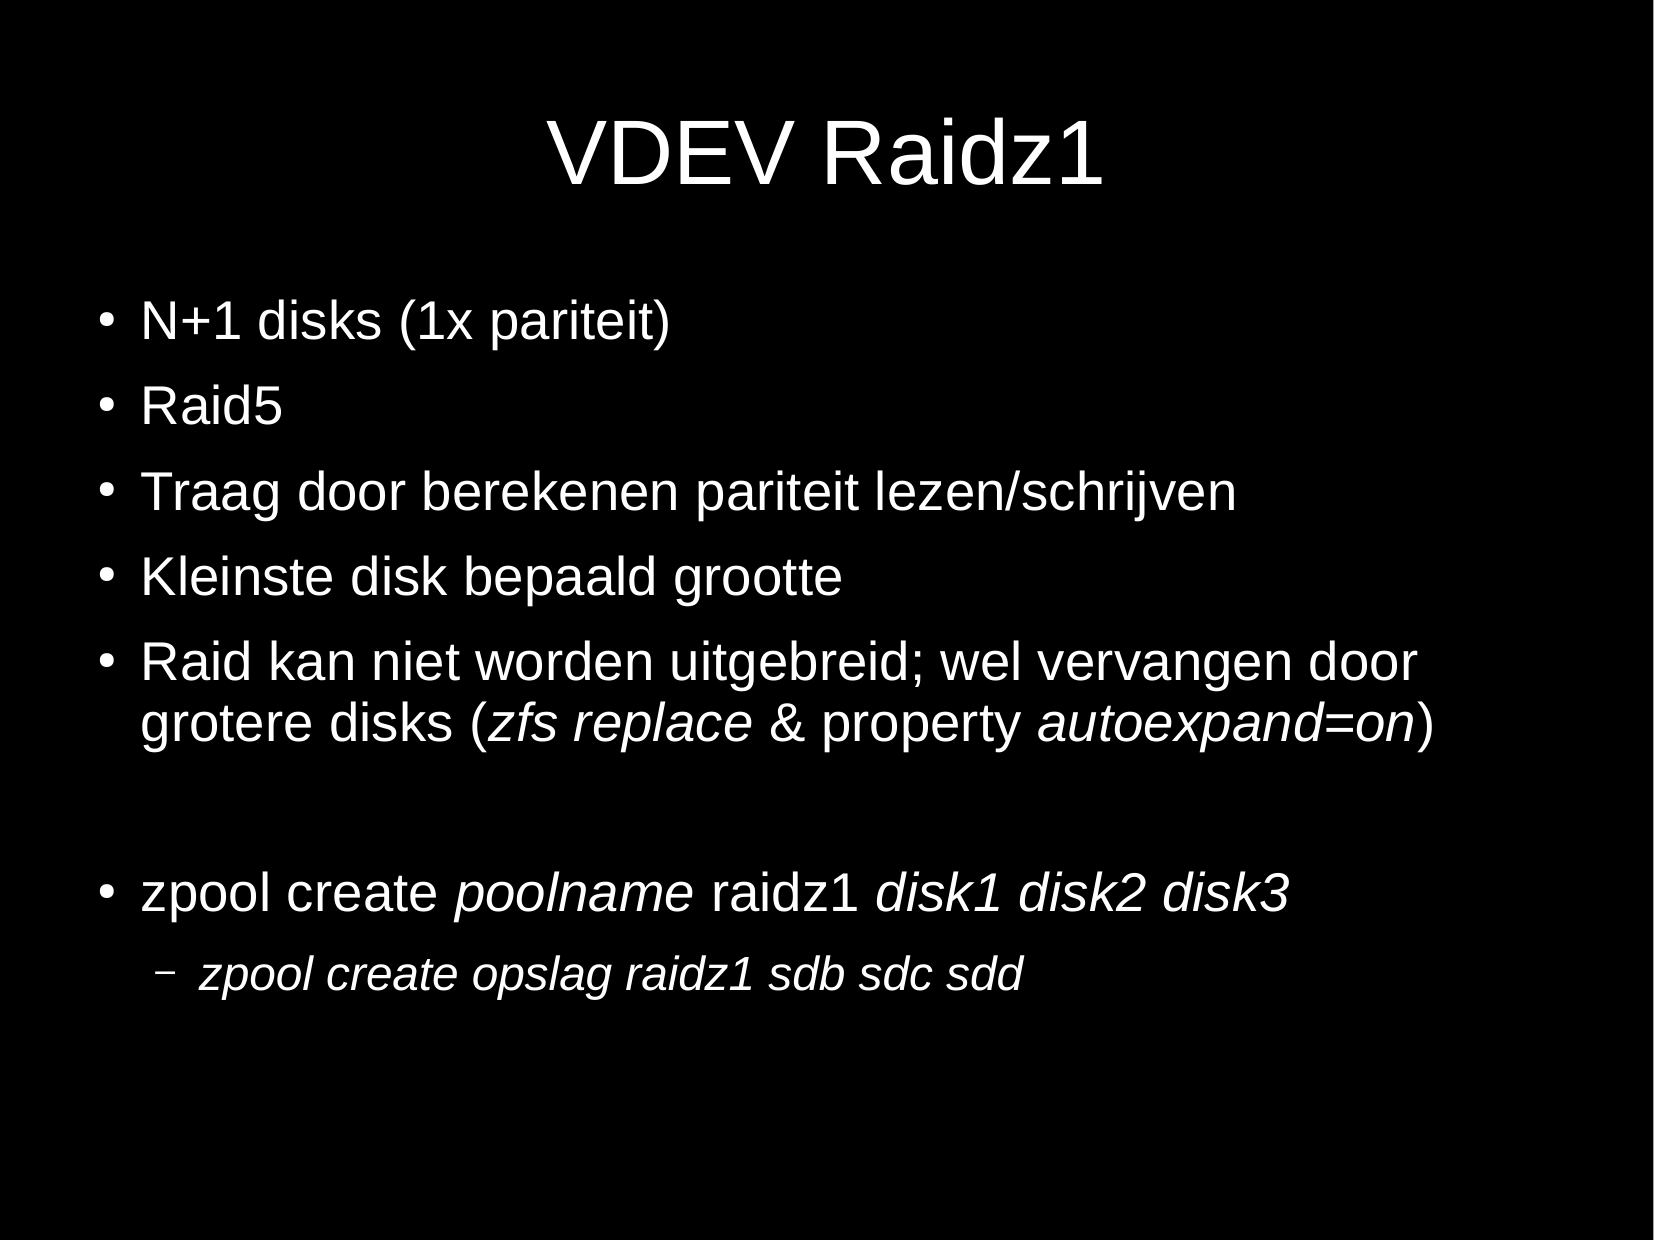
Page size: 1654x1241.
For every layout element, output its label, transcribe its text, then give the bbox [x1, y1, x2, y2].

title VDEV Raidz1 [82, 49, 1571, 257]
list N+1 disks (1x pariteit) Raid5 Traag door berekenen pariteit lezen/schrijven Kleinste disk bepaald grootte Raid kan niet worden uitgebreid; wel vervangen door grotere disks (zfs replace & property autoexpand=on) zpool create poolname raidz1 disk1 disk2 disk3 zpool create opslag raidz1 sdb sdc sdd [82, 290, 1571, 1010]
